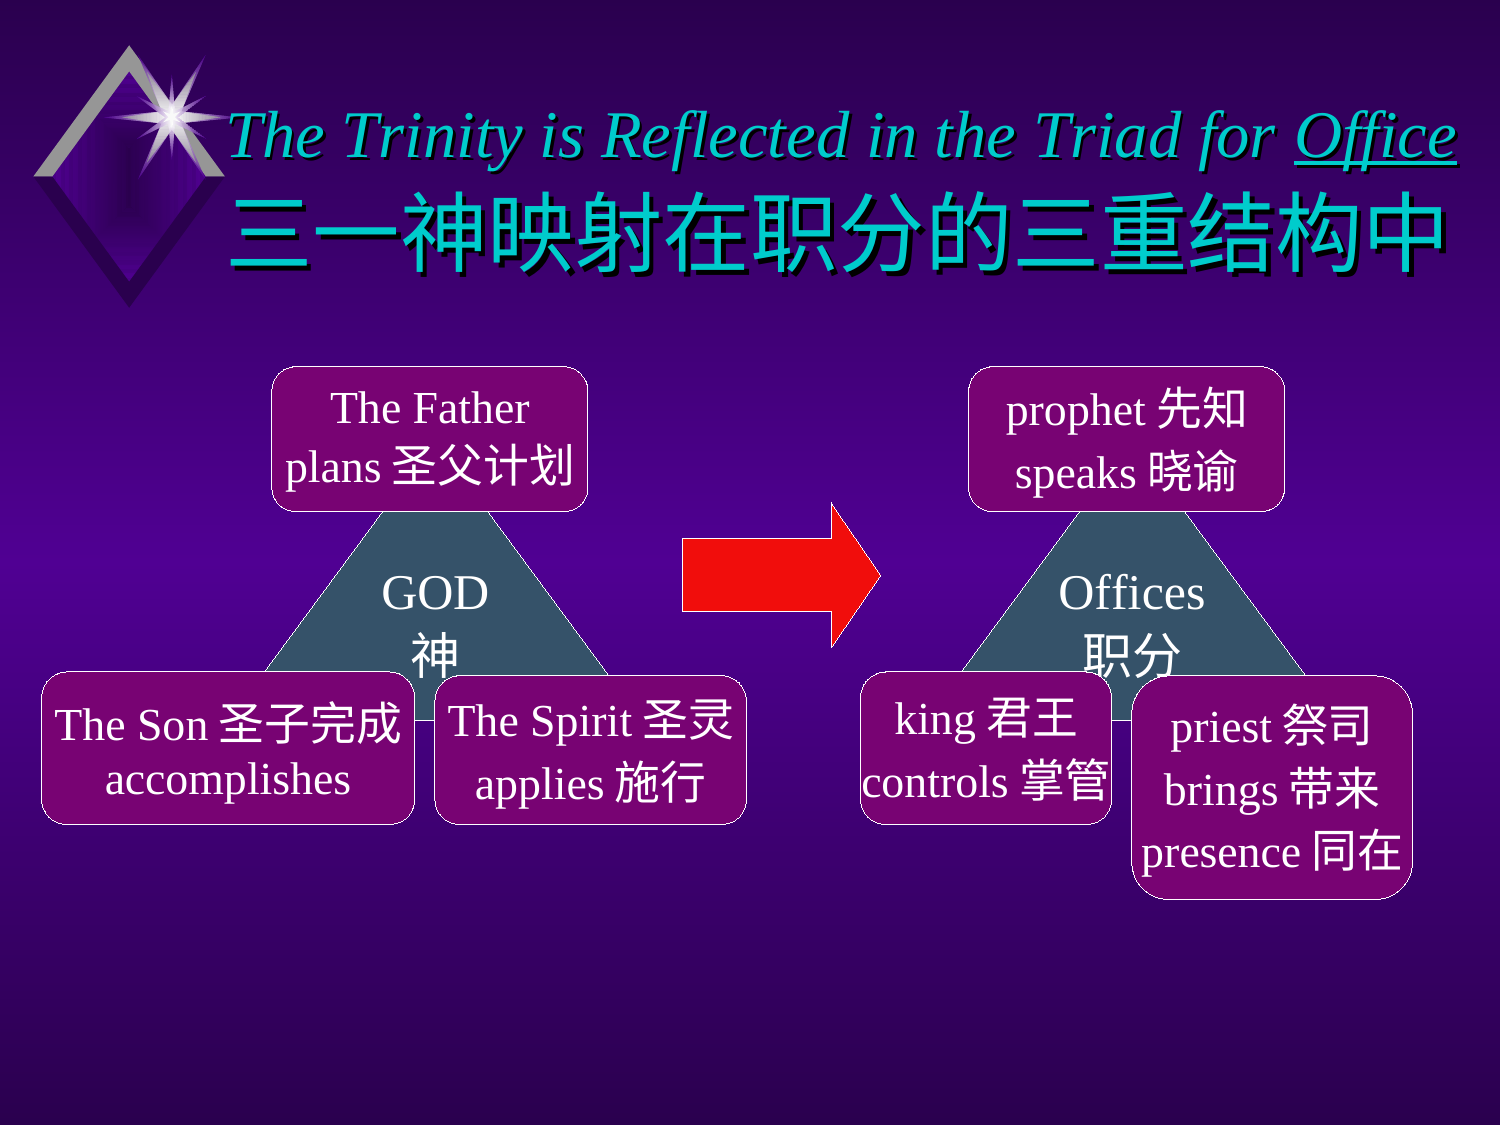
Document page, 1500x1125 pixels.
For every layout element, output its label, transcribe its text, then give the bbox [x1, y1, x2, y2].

text_box Offices 职分 [961, 512, 1306, 721]
title The Trinity is Reflected in the Triad for Office 三一神映射在职分的三重结构中 [224, 77, 1492, 313]
text_box prophet先知 speaks晓谕 [968, 366, 1285, 512]
text_box [682, 502, 881, 648]
text_box king君王 controls掌管 [860, 671, 1112, 825]
text_box The Father plans圣父计划 [271, 366, 588, 512]
text_box GOD 神 [264, 512, 609, 721]
text_box The Spirit圣灵 applies施行 [434, 675, 747, 825]
text_box priest祭司 brings带来 presence同在 [1131, 675, 1413, 900]
text_box The Son圣子完成 accomplishes [41, 671, 415, 825]
